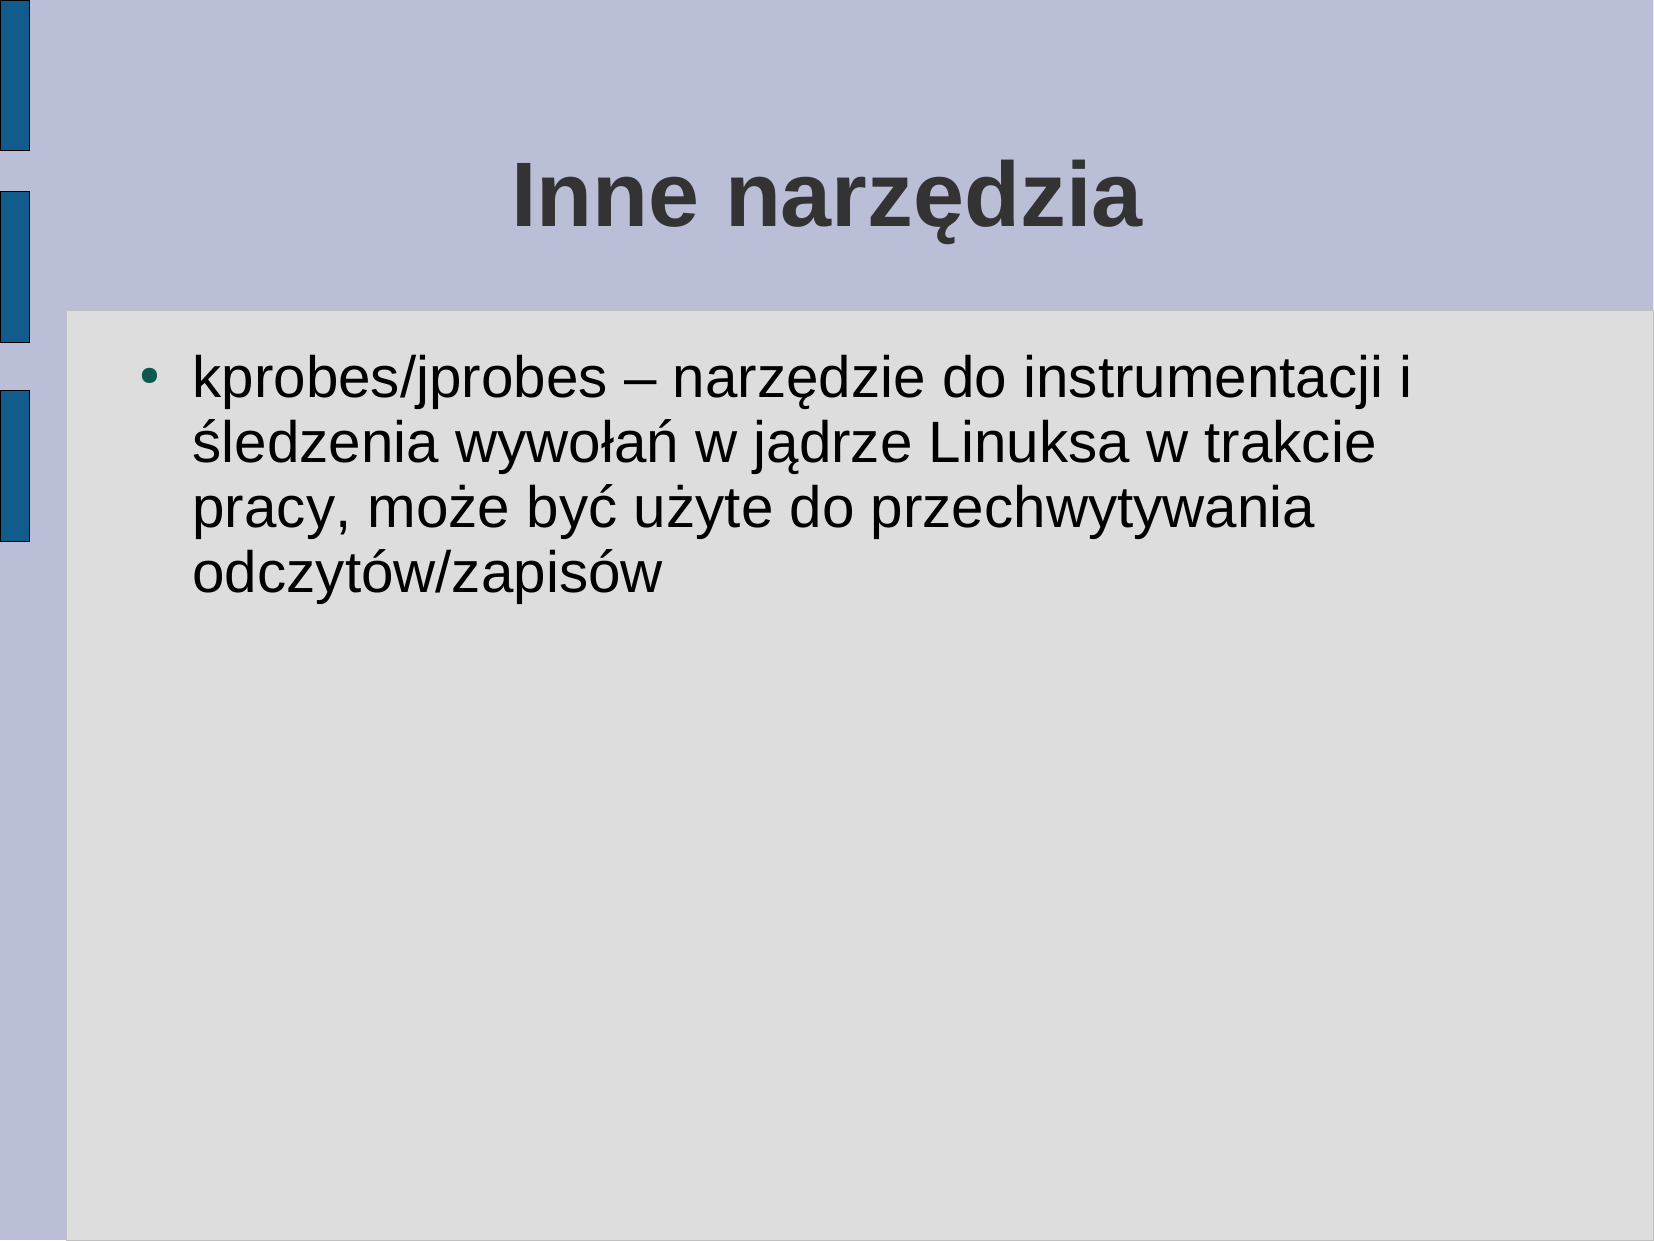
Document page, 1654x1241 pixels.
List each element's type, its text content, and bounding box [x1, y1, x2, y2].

title Inne narzędzia [121, 91, 1534, 299]
list kprobes/jprobes – narzędzie do instrumentacji i śledzenia wywołań w jądrze Linuksa w trakcie pracy, może być użyte do przechwytywania odczytów/zapisów [121, 344, 1534, 1127]
